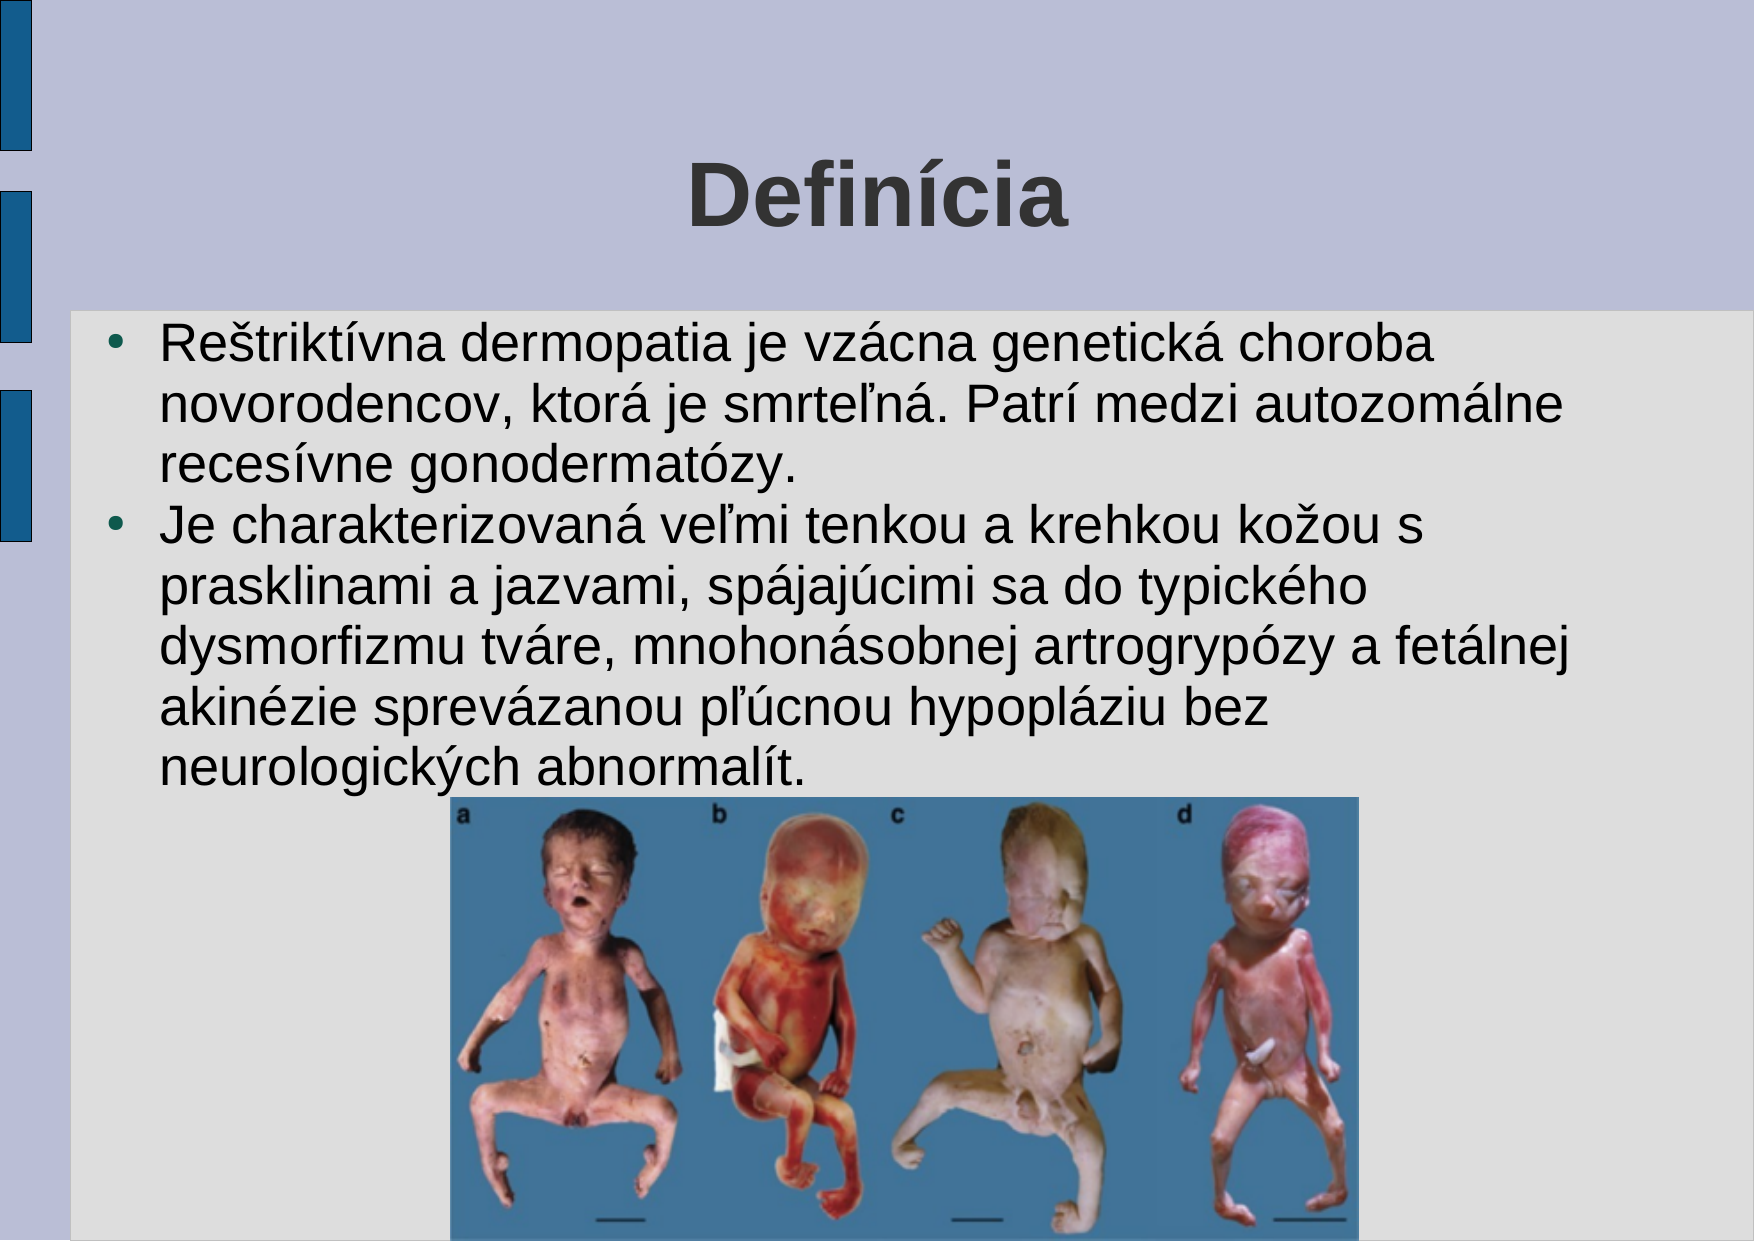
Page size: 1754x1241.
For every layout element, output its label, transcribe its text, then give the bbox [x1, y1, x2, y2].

title Definícia [128, 98, 1627, 291]
picture [450, 798, 1359, 1241]
list Reštriktívna dermopatia je vzácna genetická choroba novorodencov, ktorá je smrteľná. Patrí medzi autozomálne recesívne gonodermatózy. Je charakterizovaná veľmi tenkou a krehkou kožou s prasklinami a jazvami, spájajúcimi sa do typického dysmorfizmu tváre, mnohonásobnej artrogrypózy a fetálnej akinézie sprevázanou pľúcnou hypopláziu bez neurologických abnormalít. [88, 312, 1628, 798]
